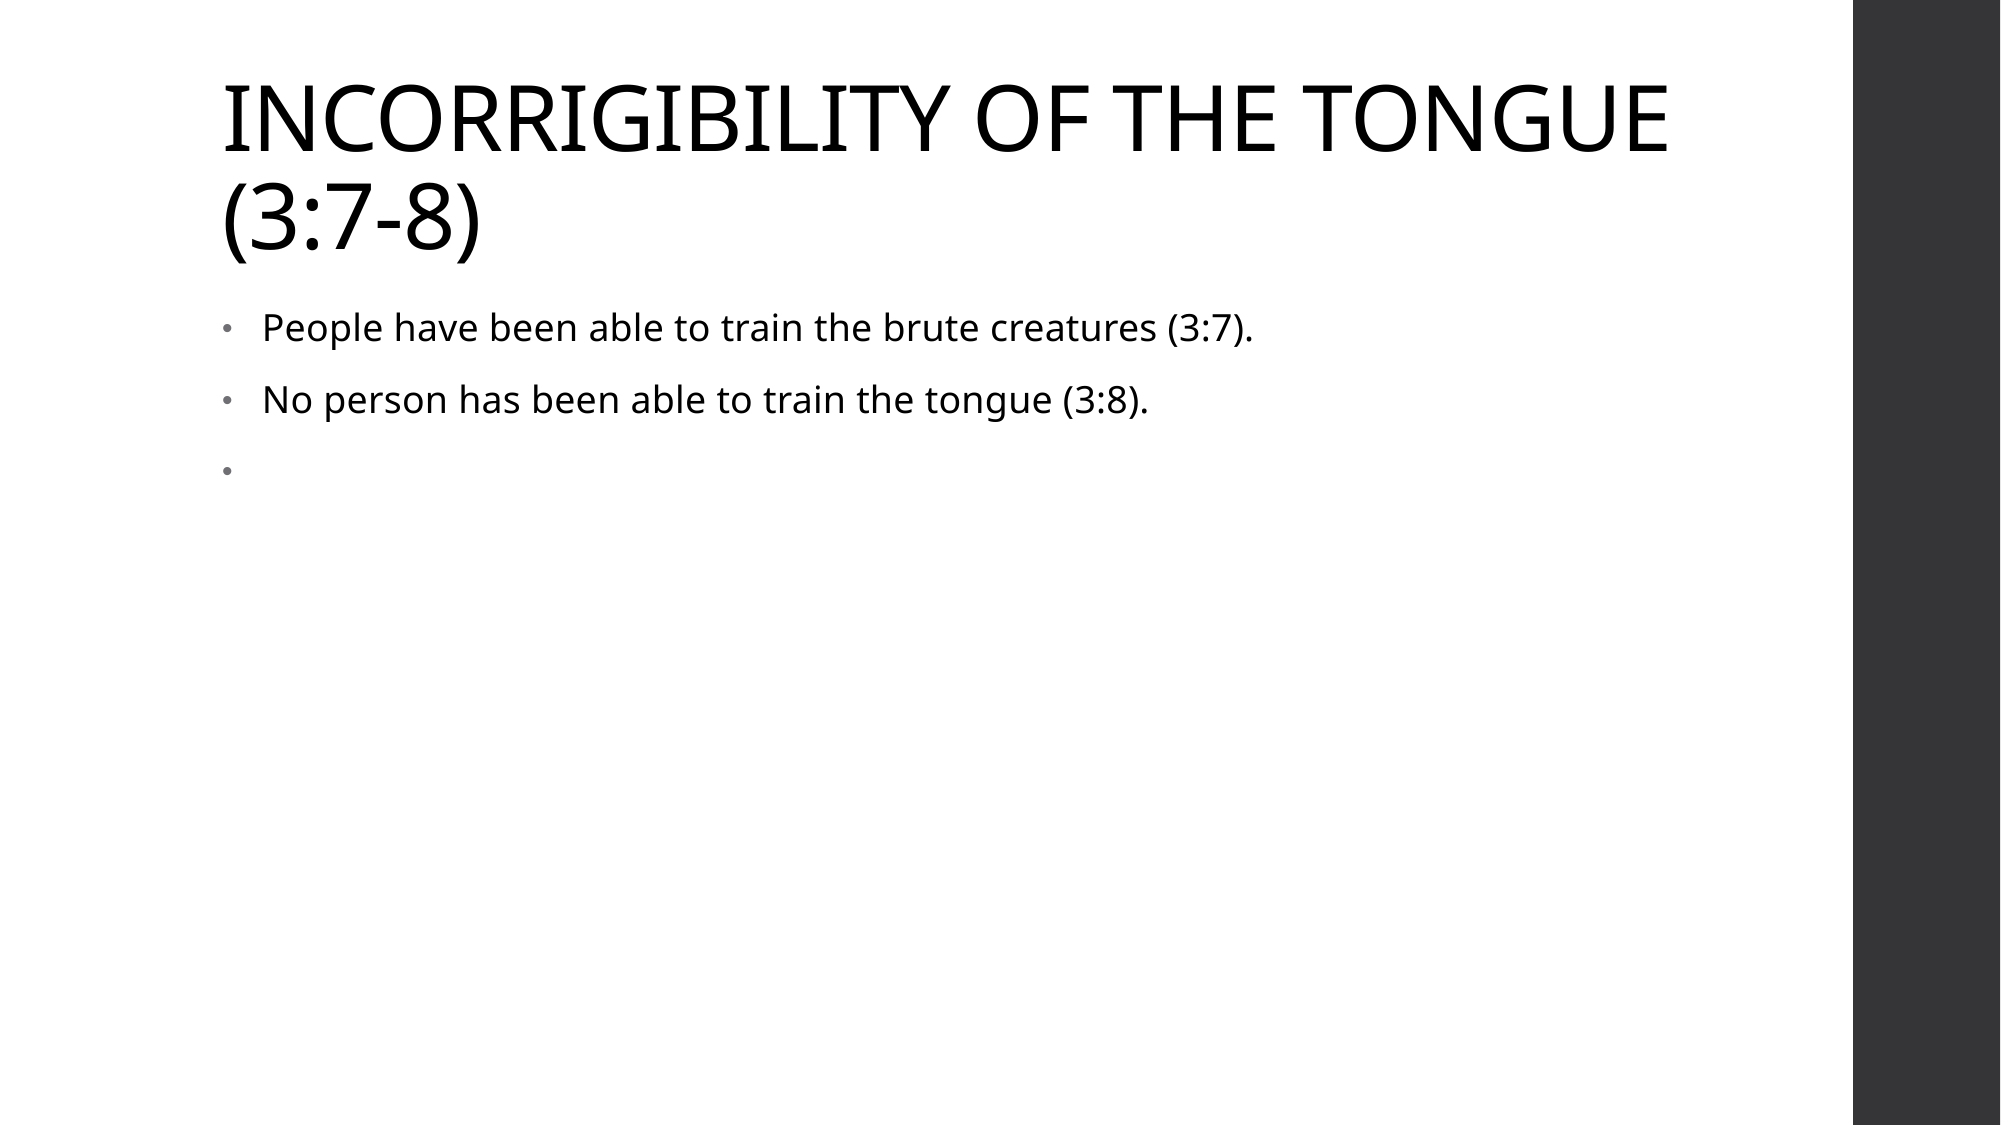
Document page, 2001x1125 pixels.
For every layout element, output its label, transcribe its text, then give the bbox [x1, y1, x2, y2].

title INCORRIGIBILITY OF THE TONGUE (3:7-8) [206, 60, 1797, 278]
list People have been able to train the brute creatures (3:7). No person has been able to train the tongue (3:8). [206, 299, 1617, 1014]
